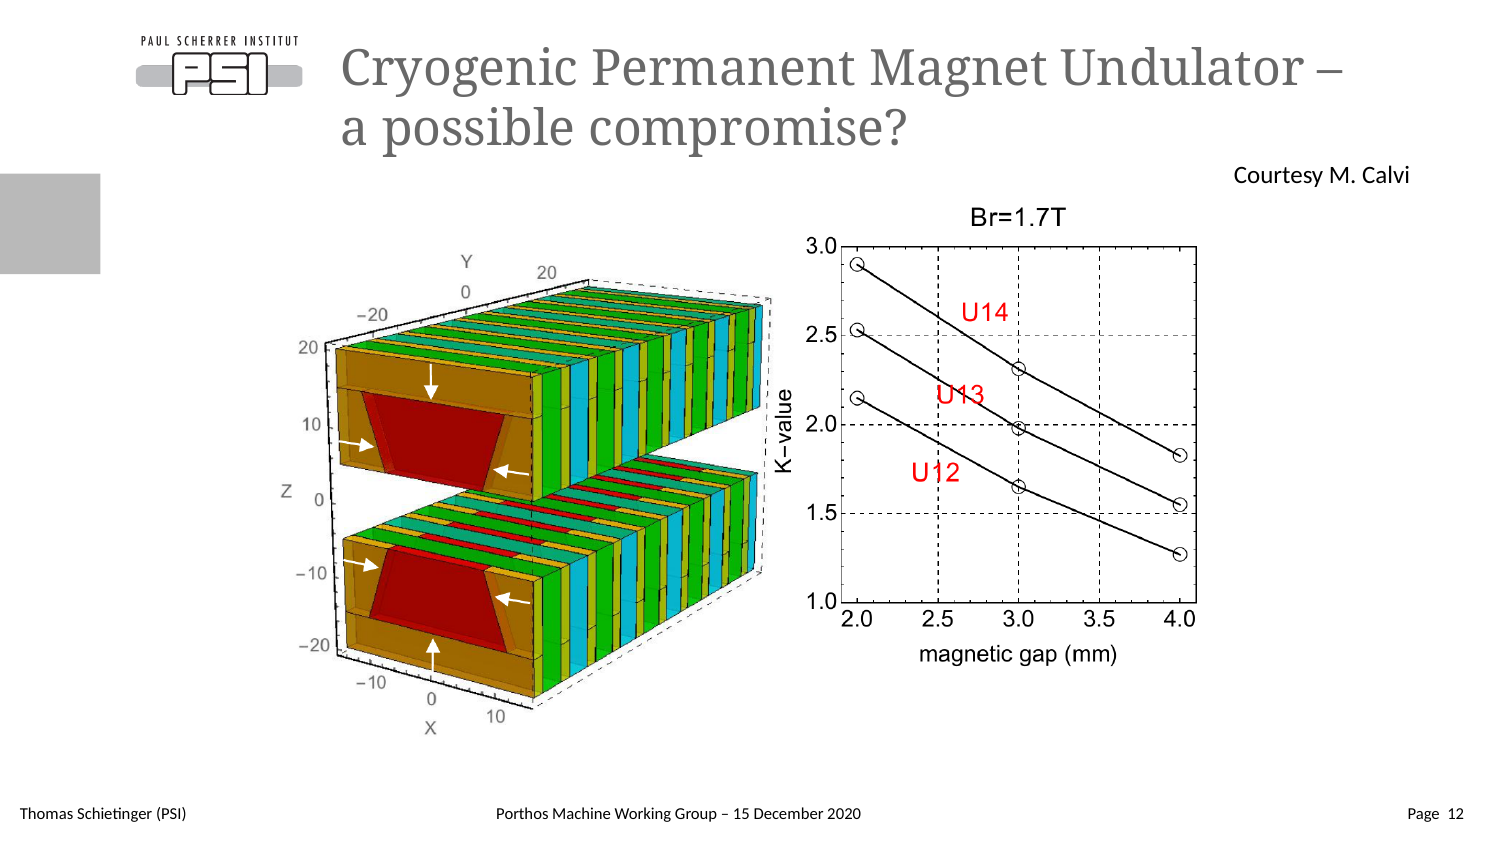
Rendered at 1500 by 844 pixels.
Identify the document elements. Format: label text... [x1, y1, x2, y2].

title Cryogenic Permanent Magnet Undulator – a possible compromise? [340, 35, 1442, 98]
picture [274, 170, 1219, 745]
text_box Courtesy M. Calvi [1219, 157, 1448, 205]
